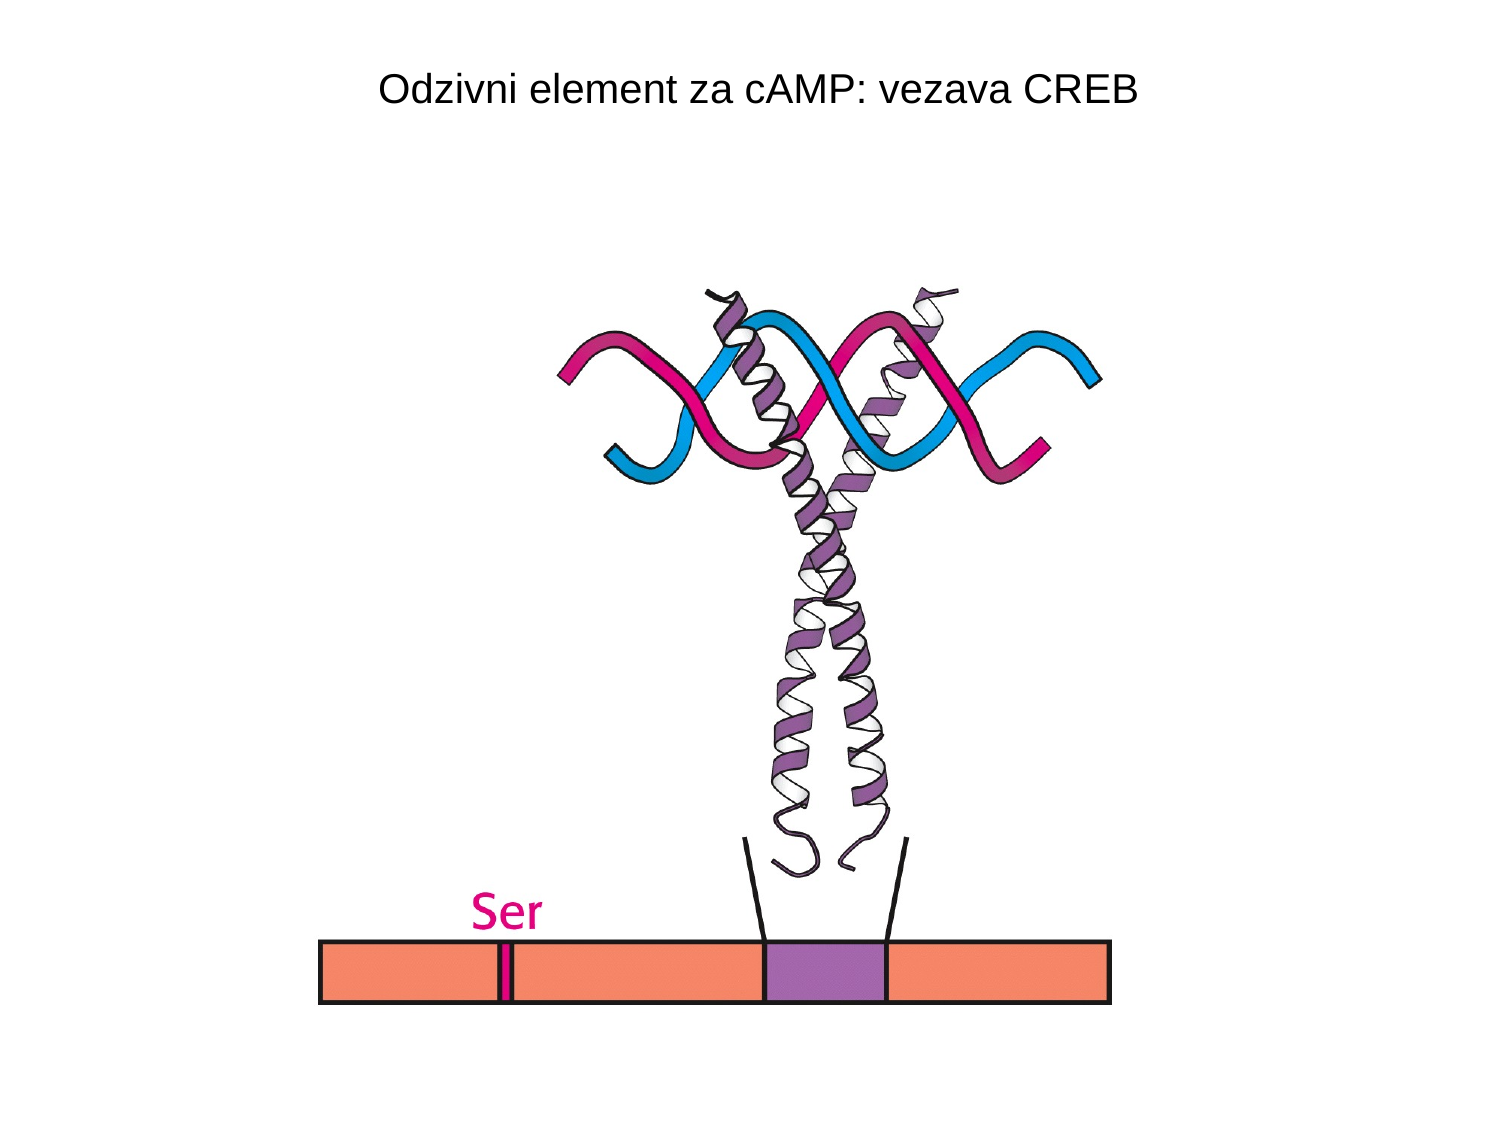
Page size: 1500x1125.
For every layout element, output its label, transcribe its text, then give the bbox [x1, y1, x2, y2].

text_box Odzivni element za cAMP: vezava CREB [363, 54, 1155, 120]
picture [301, 267, 1128, 1019]
